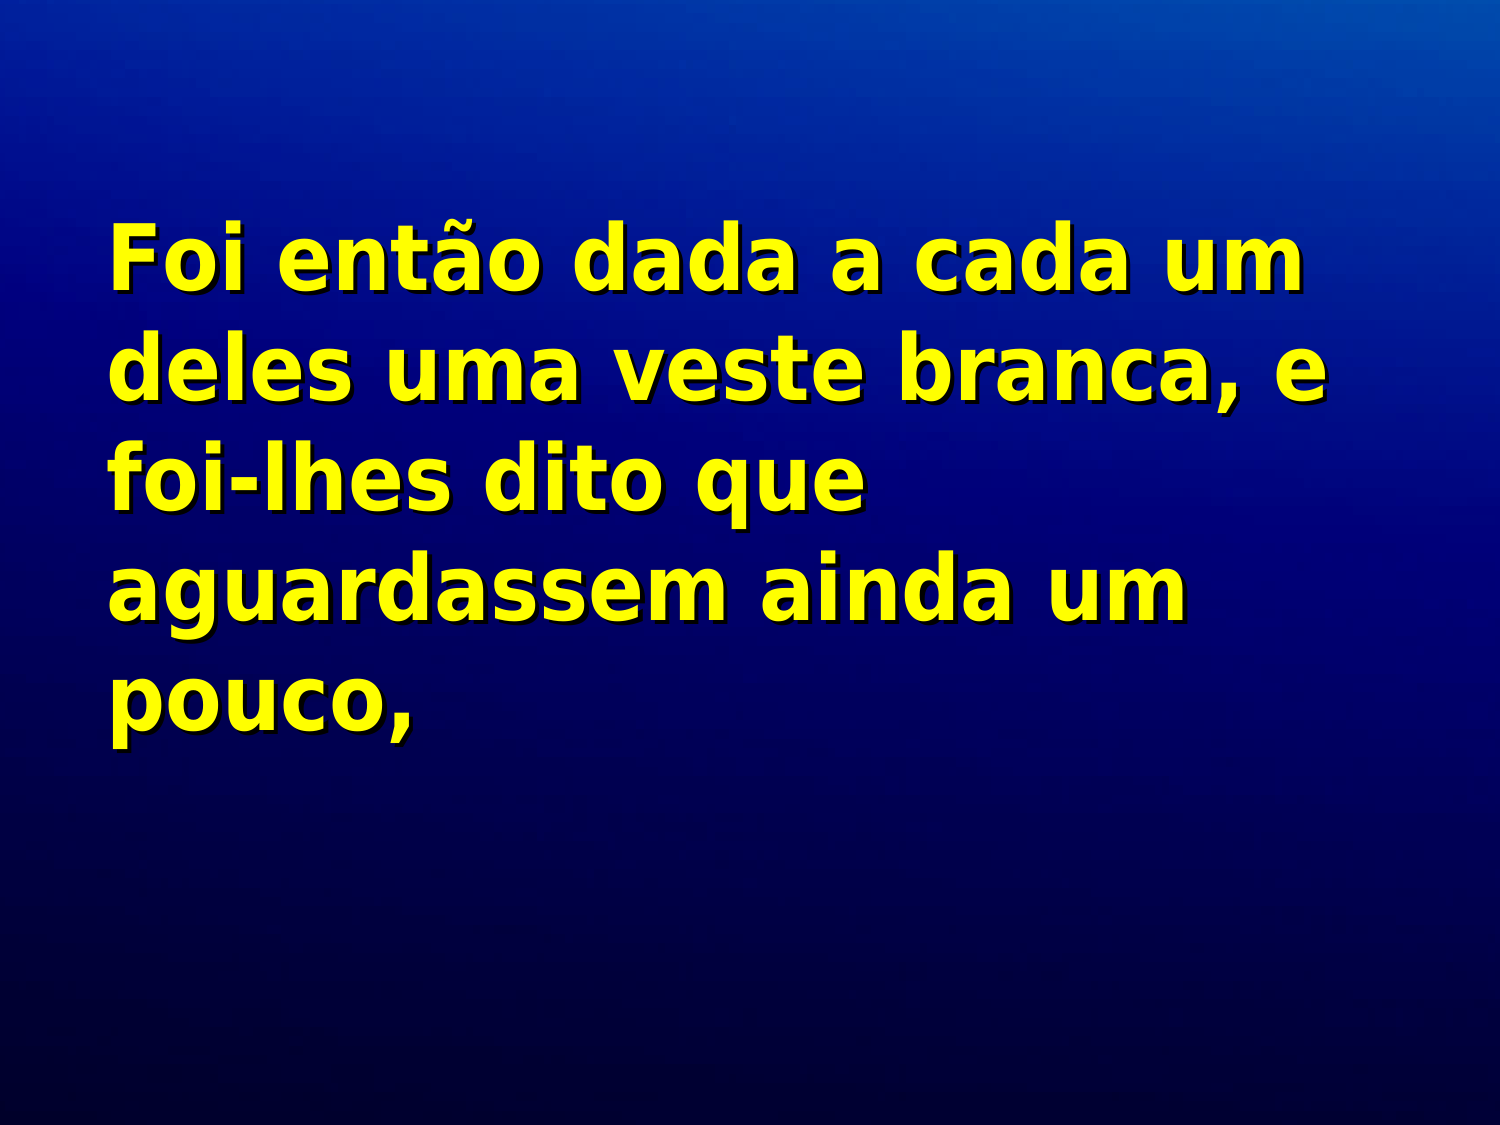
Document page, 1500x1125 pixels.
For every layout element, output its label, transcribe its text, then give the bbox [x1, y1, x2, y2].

text_box Foi então dada a cada um deles uma veste branca, e foi-lhes dito que aguardassem ainda um pouco, [92, 82, 1418, 1040]
picture [0, 0, 1500, 1125]
